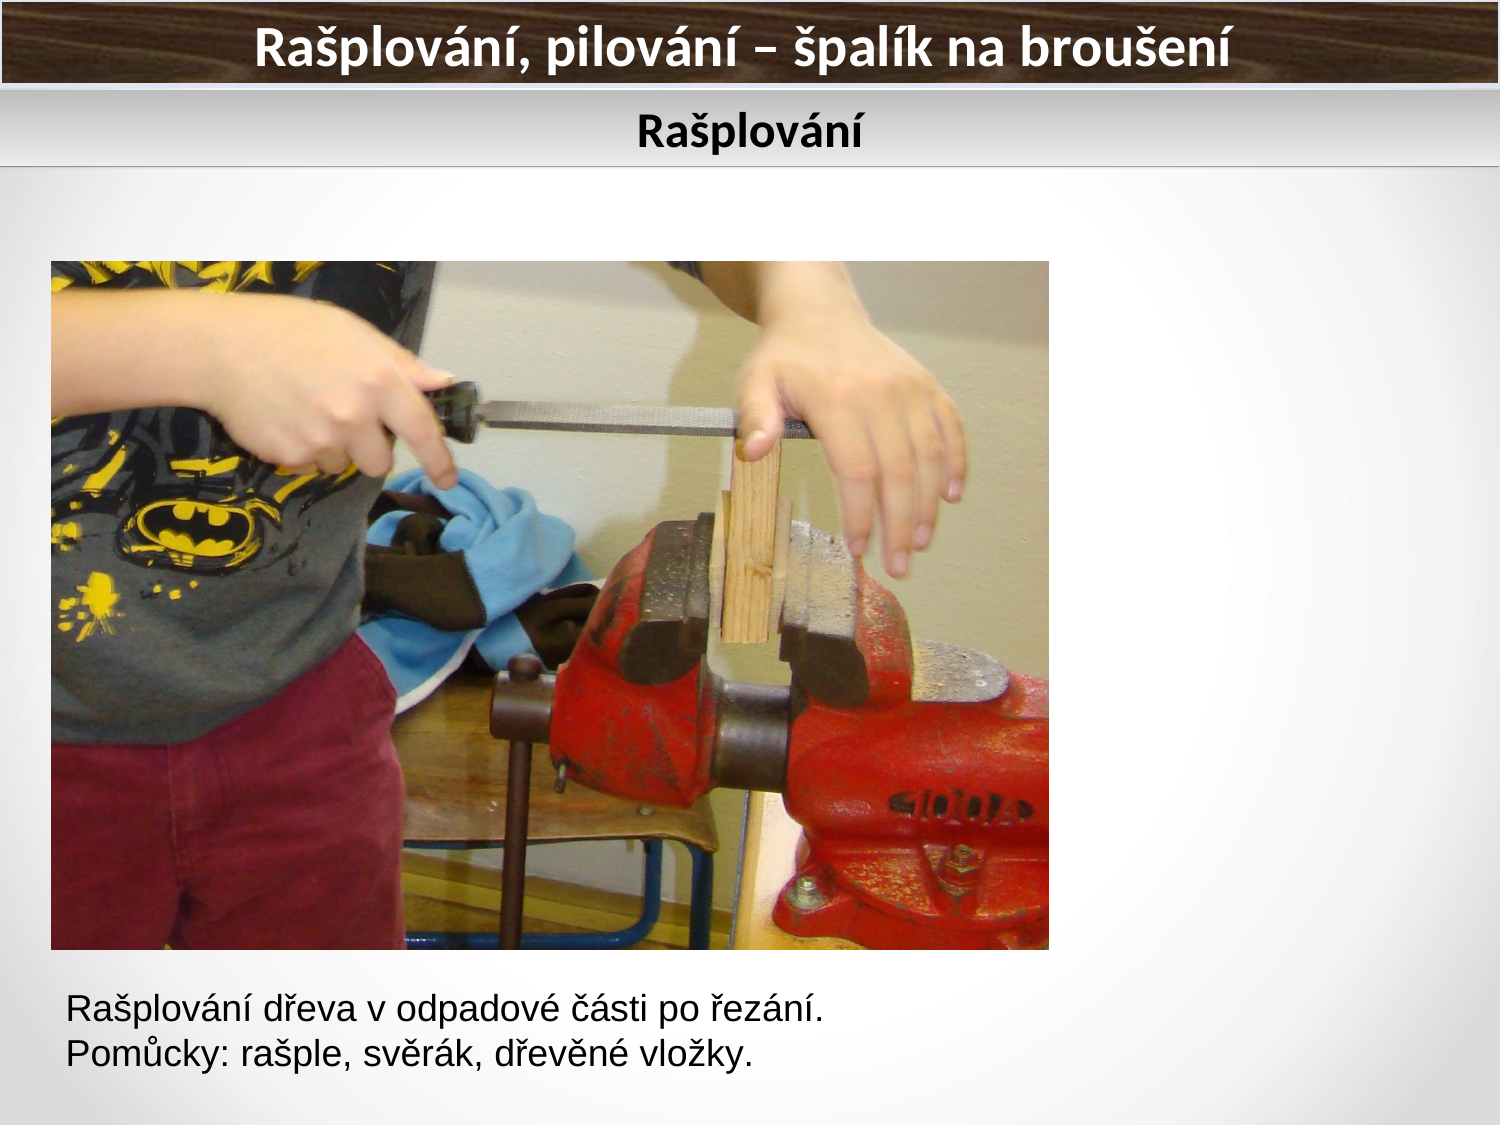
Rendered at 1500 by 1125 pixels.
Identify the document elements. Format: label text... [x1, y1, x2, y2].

text_box Rašplování, pilování – špalík na broušení [0, 0, 1500, 86]
text_box Rašplování [0, 90, 1500, 166]
picture [0, 166, 1500, 1125]
text_box Rašplování dřeva v odpadové části po řezání. Pomůcky: rašple, svěrák, dřevěné vložky. [50, 976, 1185, 1082]
picture [0, 86, 1500, 90]
